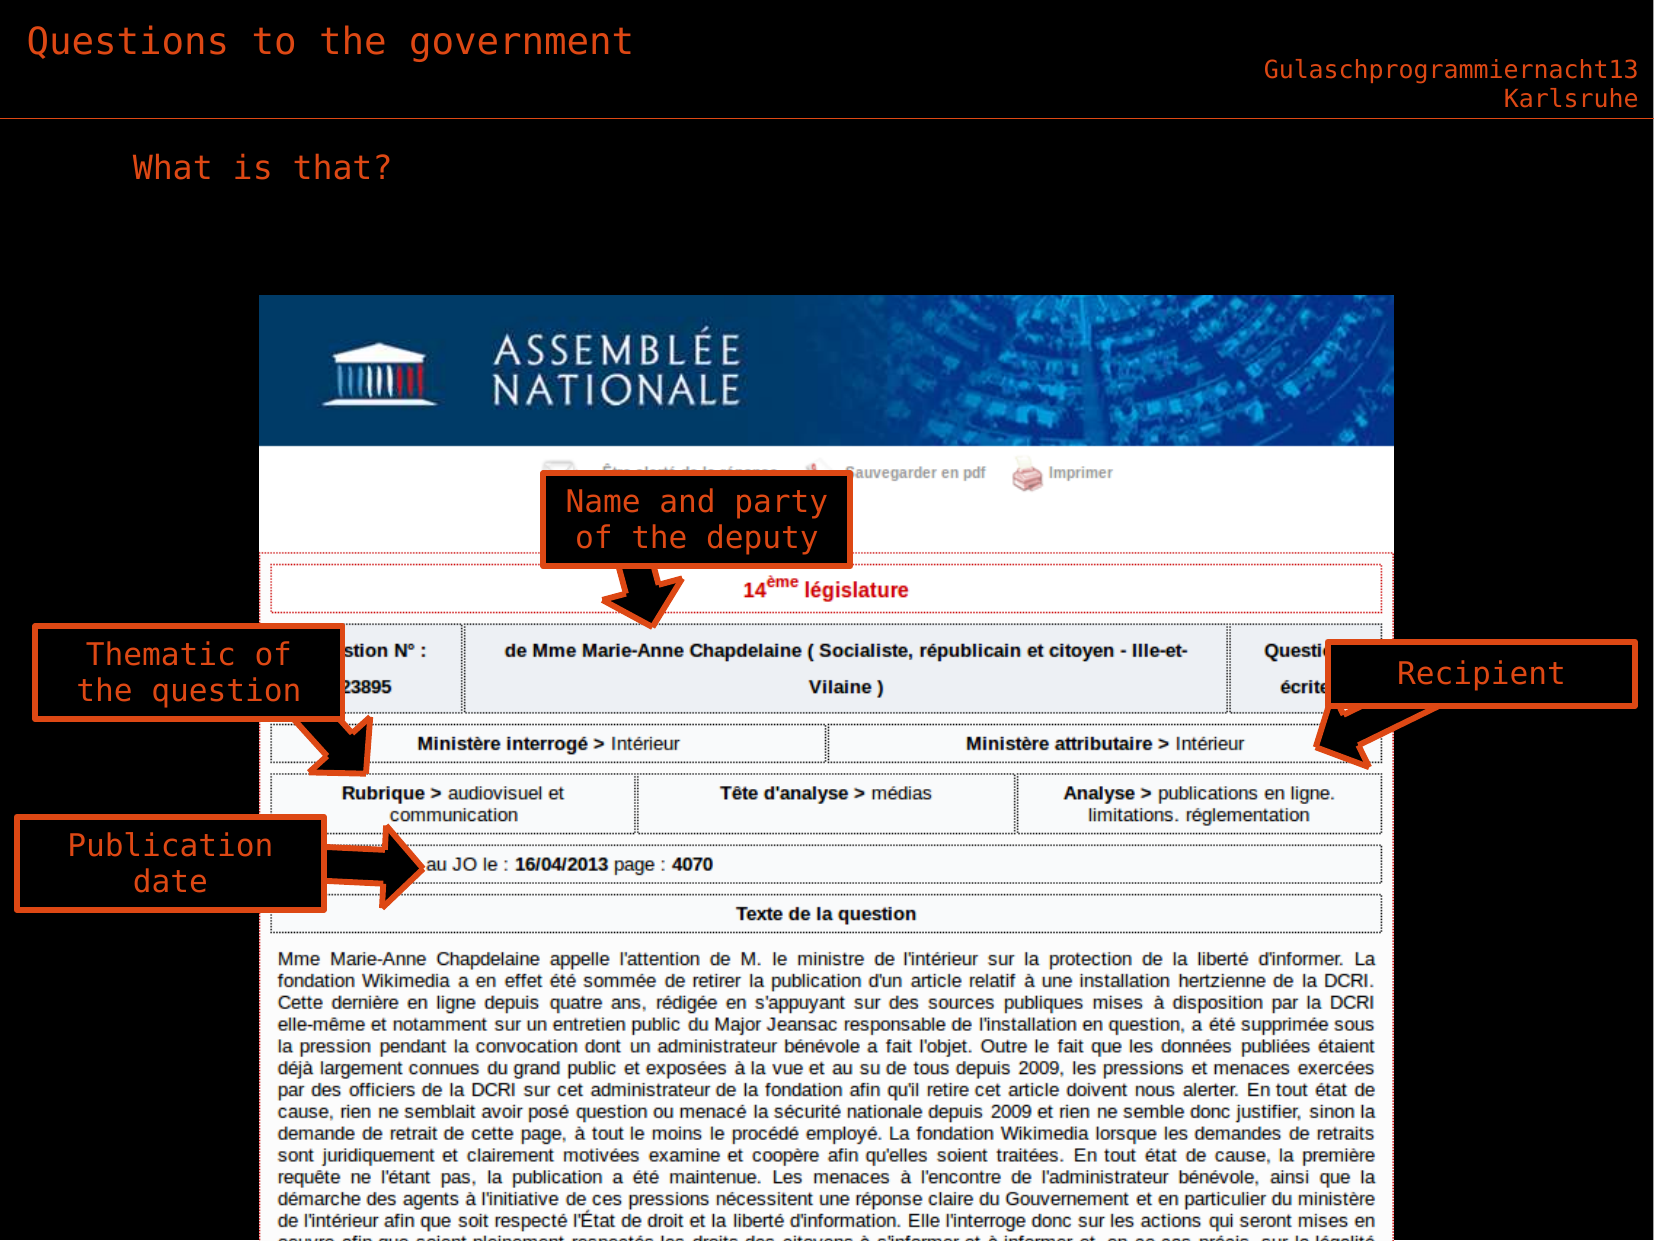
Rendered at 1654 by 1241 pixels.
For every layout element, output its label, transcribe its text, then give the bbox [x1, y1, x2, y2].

text_box Recipient [1327, 641, 1635, 707]
text_box [296, 716, 371, 774]
text_box [327, 825, 424, 909]
text_box [602, 569, 683, 628]
text_box What is that? [118, 141, 1217, 196]
text_box [1315, 709, 1433, 768]
picture [1342, 709, 1353, 714]
text_box Thematic of the question [35, 625, 343, 720]
picture [259, 295, 1394, 1241]
text_box Questions to the government [11, 12, 969, 71]
text_box Gulaschprogrammiernacht13 Karlsruhe [1248, 47, 1654, 121]
text_box Name and party of the deputy [543, 473, 851, 567]
text_box Publication date [16, 816, 324, 910]
